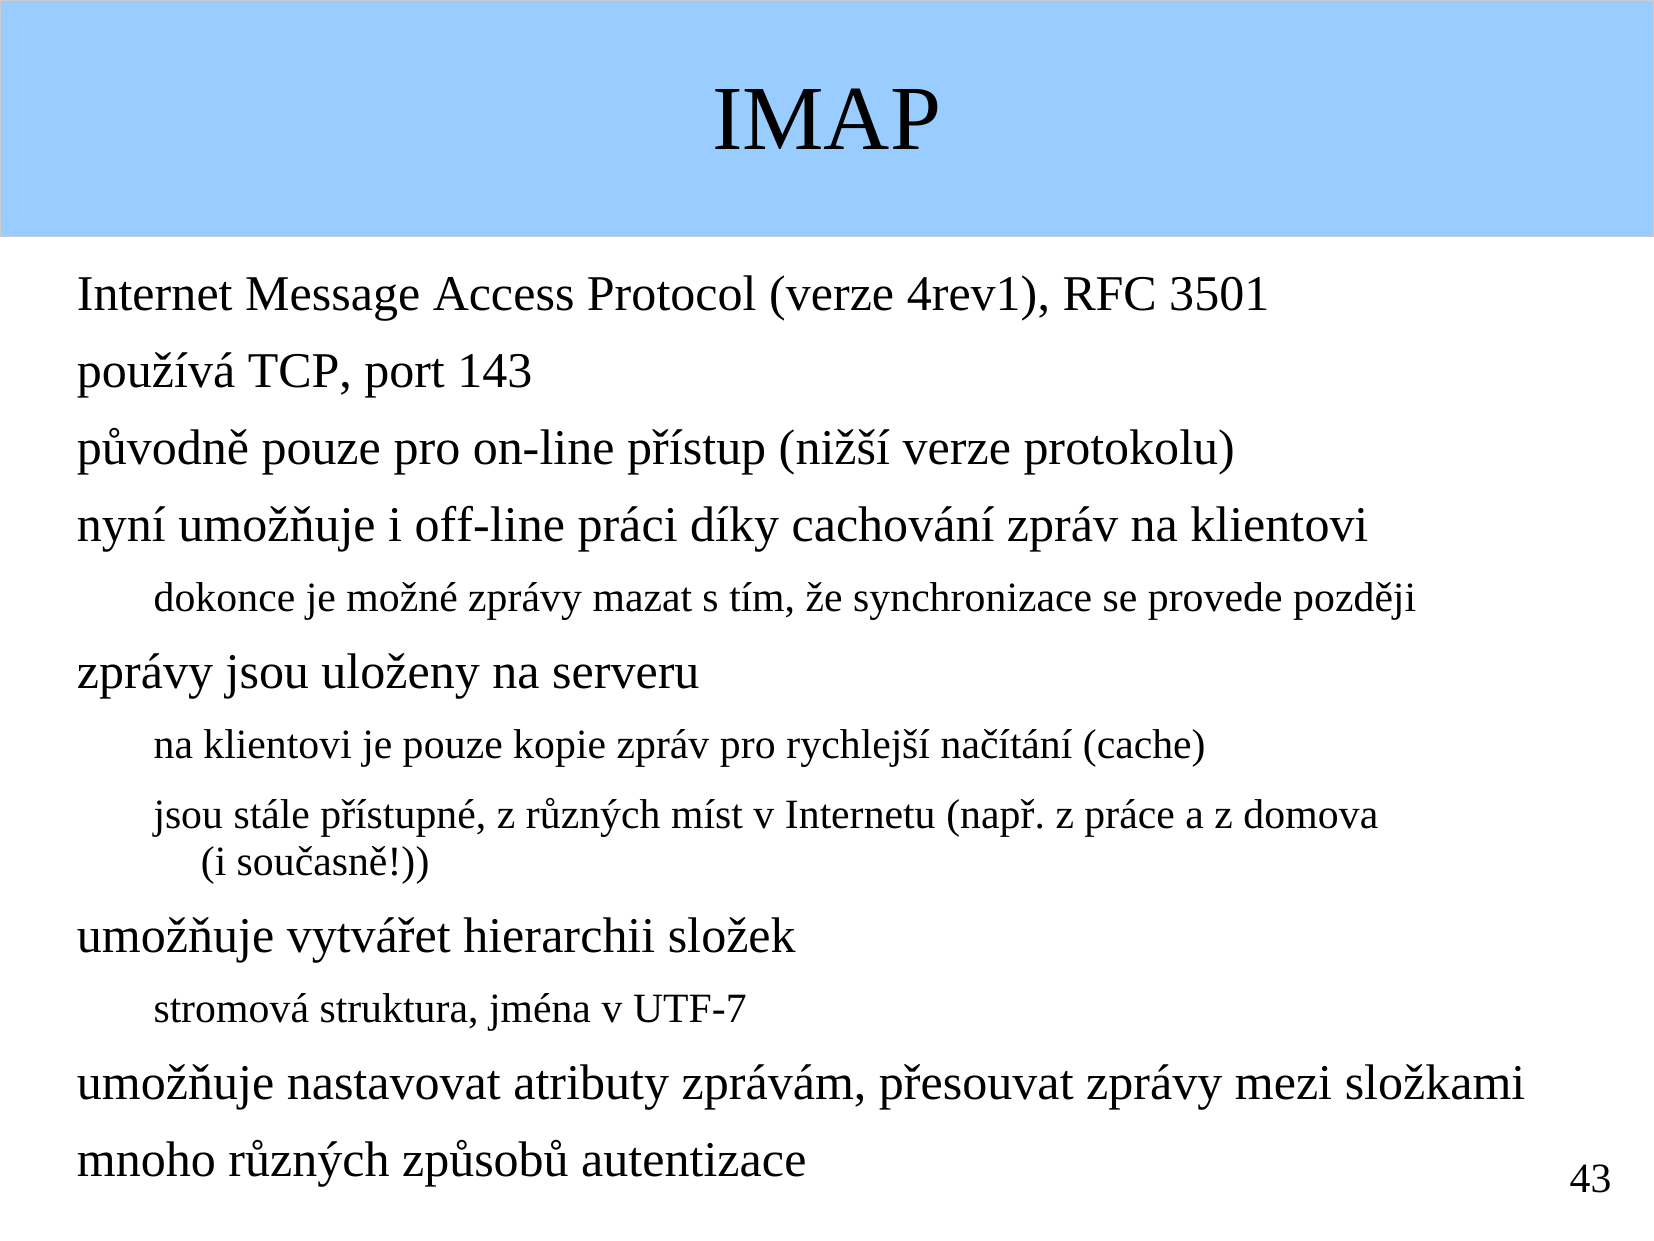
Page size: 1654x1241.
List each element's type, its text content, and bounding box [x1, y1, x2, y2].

title IMAP [0, 0, 1654, 237]
list Internet Message Access Protocol (verze 4rev1), RFC 3501 používá TCP, port 143 původně pouze pro on-line přístup (nižší verze protokolu) nyní umožňuje i off-line práci díky cachování zpráv na klientovi dokonce je možné zprávy mazat s tím, že synchronizace se provede později zprávy jsou uloženy na serveru na klientovi je pouze kopie zpráv pro rychlejší načítání (cache) jsou stále přístupné, z různých míst v Internetu (např. z práce a z domova (i současně!)) umožňuje vytvářet hierarchii složek stromová struktura, jména v UTF-7 umožňuje nastavovat atributy zprávám, přesouvat zprávy mezi složkami mnoho různých způsobů autentizace [59, 265, 1595, 1188]
